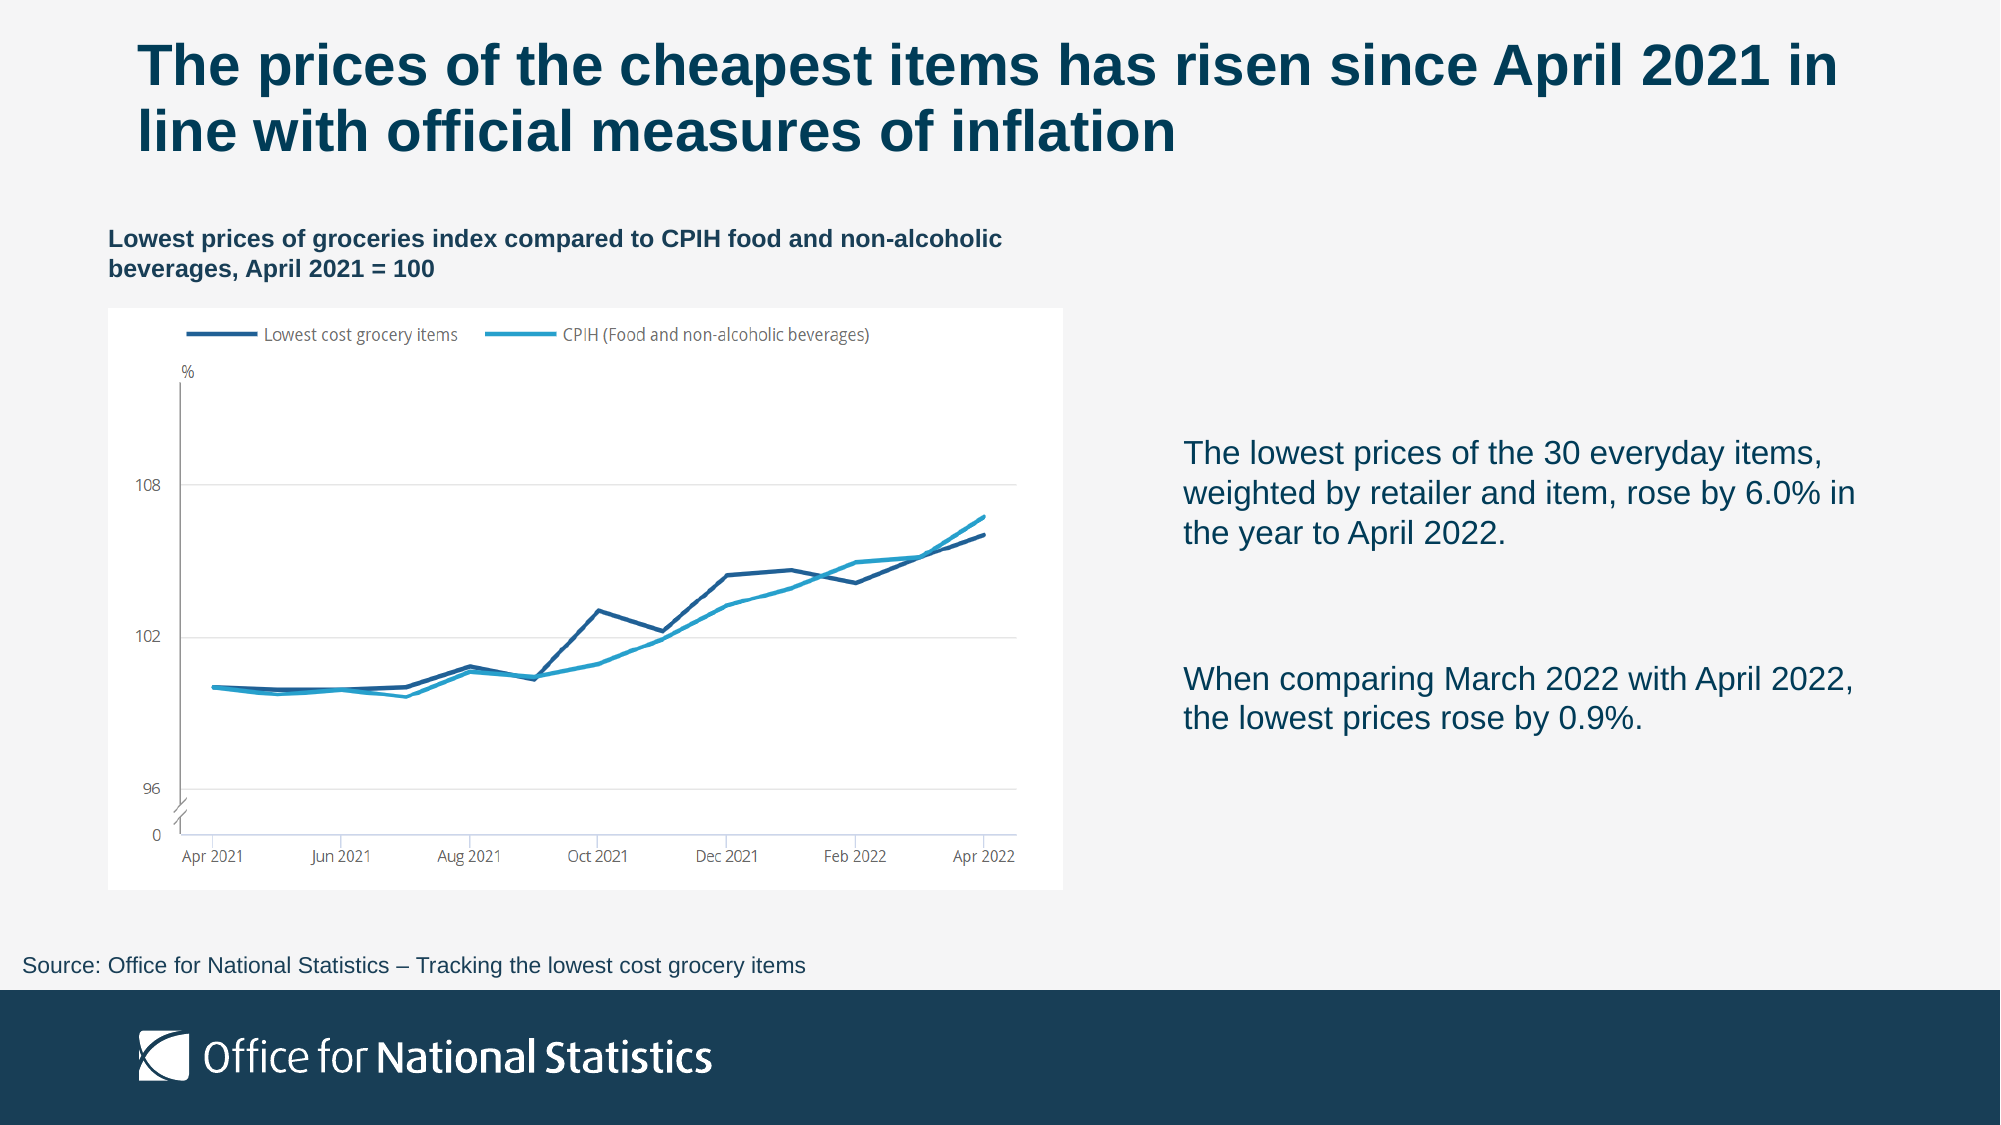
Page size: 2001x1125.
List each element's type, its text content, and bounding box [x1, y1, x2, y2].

text_box The lowest prices of the 30 everyday items, weighted by retailer and item, rose by 6.0% in the year to April 2022. [1168, 423, 1892, 560]
picture [108, 308, 1063, 890]
text_box When comparing March 2022 with April 2022, the lowest prices rose by 0.9%. [1168, 649, 1892, 746]
text_box Lowest prices of groceries index compared to CPIH food and non-alcoholic beverages, April 2021 = 100 [108, 214, 1063, 291]
title The prices of the cheapest items has risen since April 2021 in line with official measures of inflation [137, 32, 1863, 167]
text_box Source: Office for National Statistics – Tracking the lowest cost grocery items [22, 942, 830, 986]
